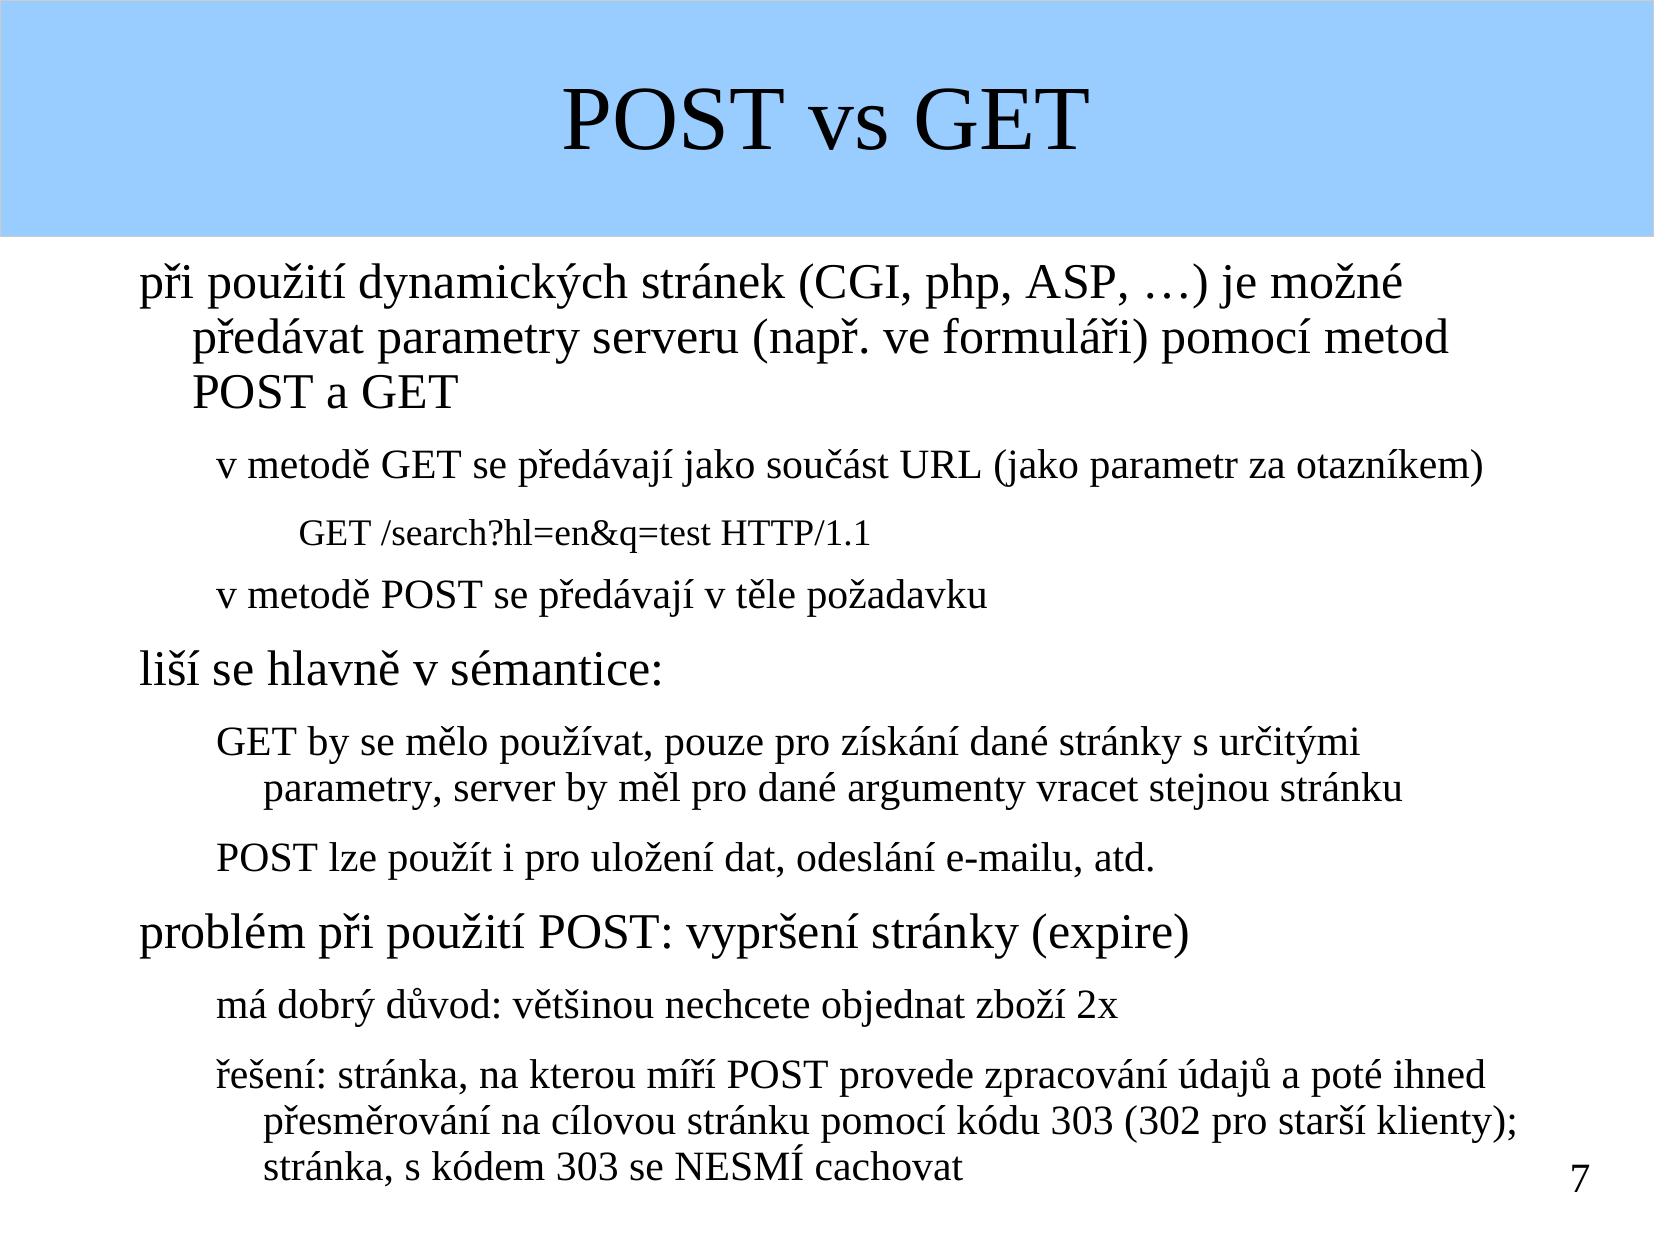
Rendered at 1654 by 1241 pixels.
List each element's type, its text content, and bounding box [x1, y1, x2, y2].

title POST vs GET [0, 0, 1654, 237]
list při použití dynamických stránek (CGI, php, ASP, …) je možné předávat parametry serveru (např. ve formuláři) pomocí metod POST a GET v metodě GET se předávají jako součást URL (jako parametr za otazníkem) GET /search?hl=en&q=test HTTP/1.1 v metodě POST se předávají v těle požadavku liší se hlavně v sémantice: GET by se mělo používat, pouze pro získání dané stránky s určitými parametry, server by měl pro dané argumenty vracet stejnou stránku POST lze použít i pro uložení dat, odeslání e-mailu, atd. problém při použití POST: vypršení stránky (expire) má dobrý důvod: většinou nechcete objednat zboží 2x řešení: stránka, na kterou míří POST provede zpracování údajů a poté ihned přesměrování na cílovou stránku pomocí kódu 303 (302 pro starší klienty); stránka, s kódem 303 se NESMÍ cachovat [121, 253, 1534, 1190]
